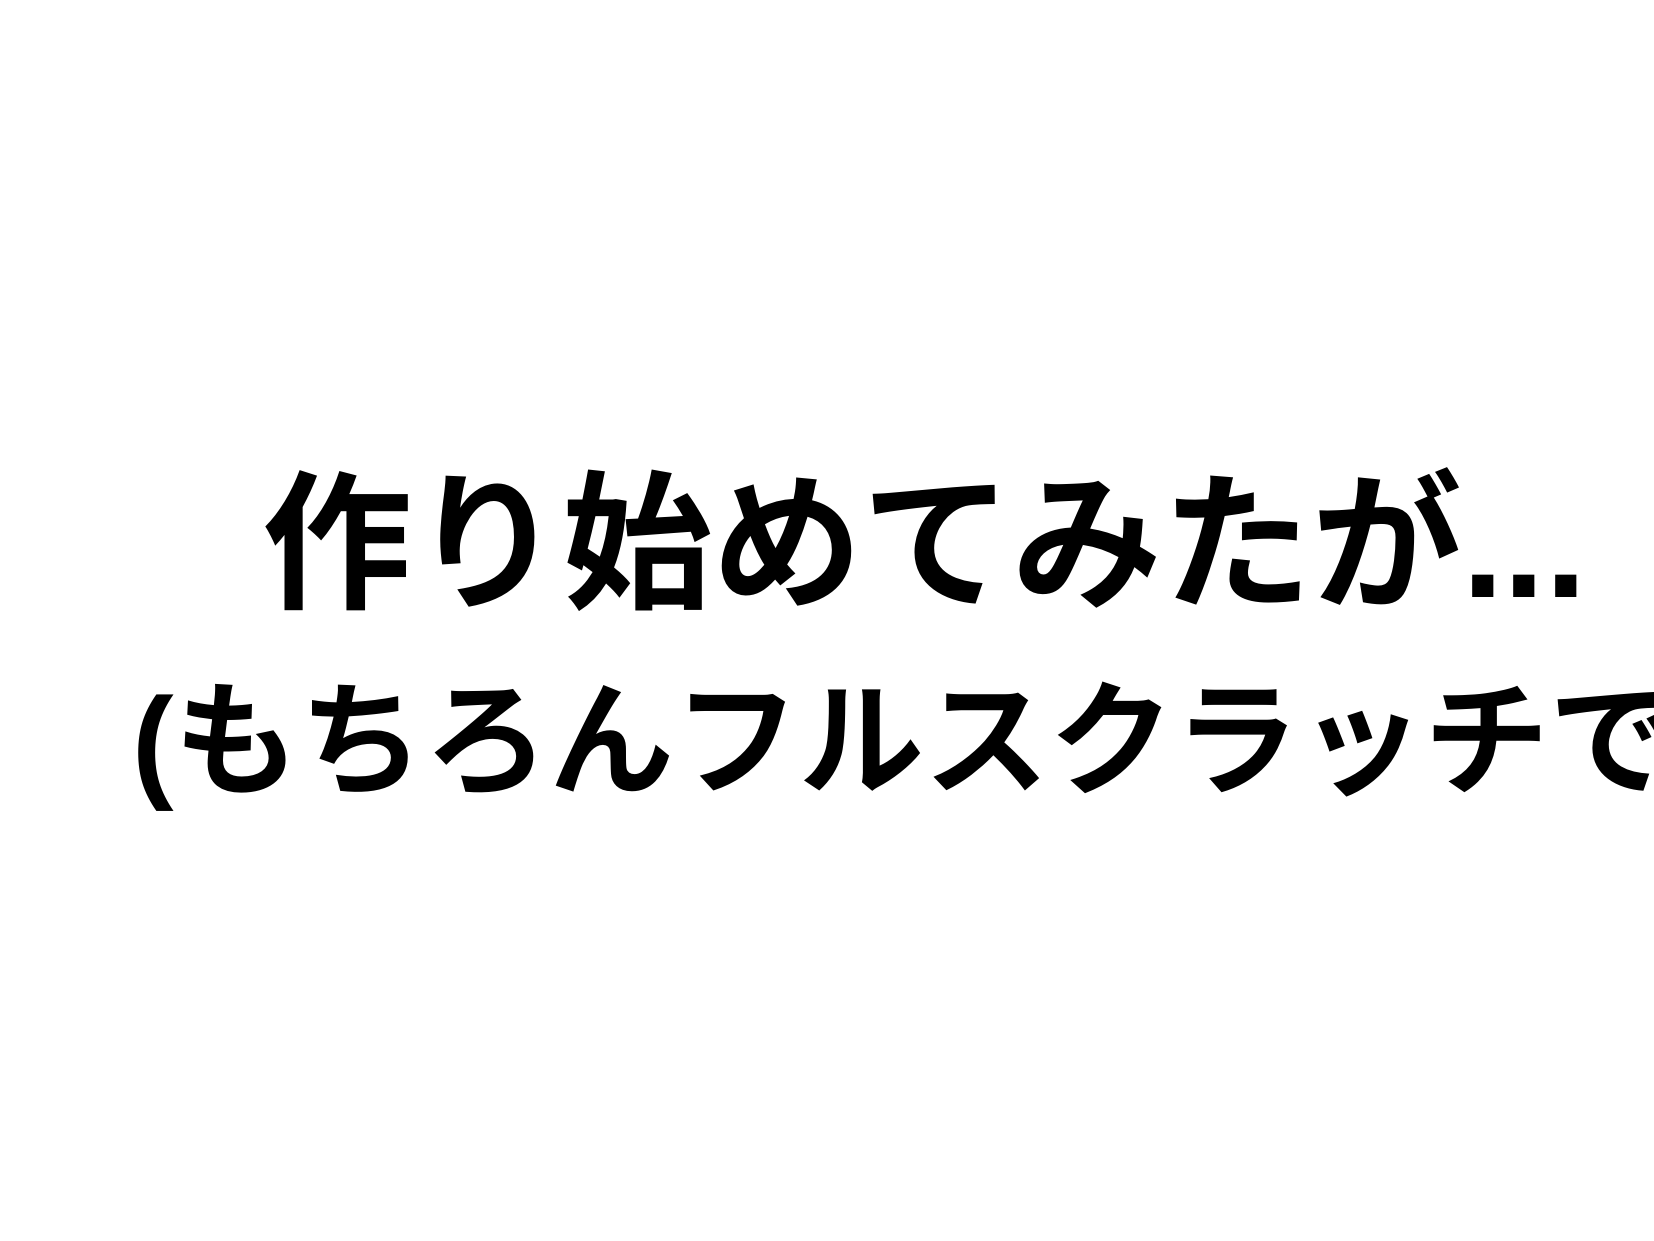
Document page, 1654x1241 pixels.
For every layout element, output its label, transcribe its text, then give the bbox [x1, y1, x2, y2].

text_box 作り始めてみたが... (もちろんフルスクラッチで) [118, 416, 1527, 739]
